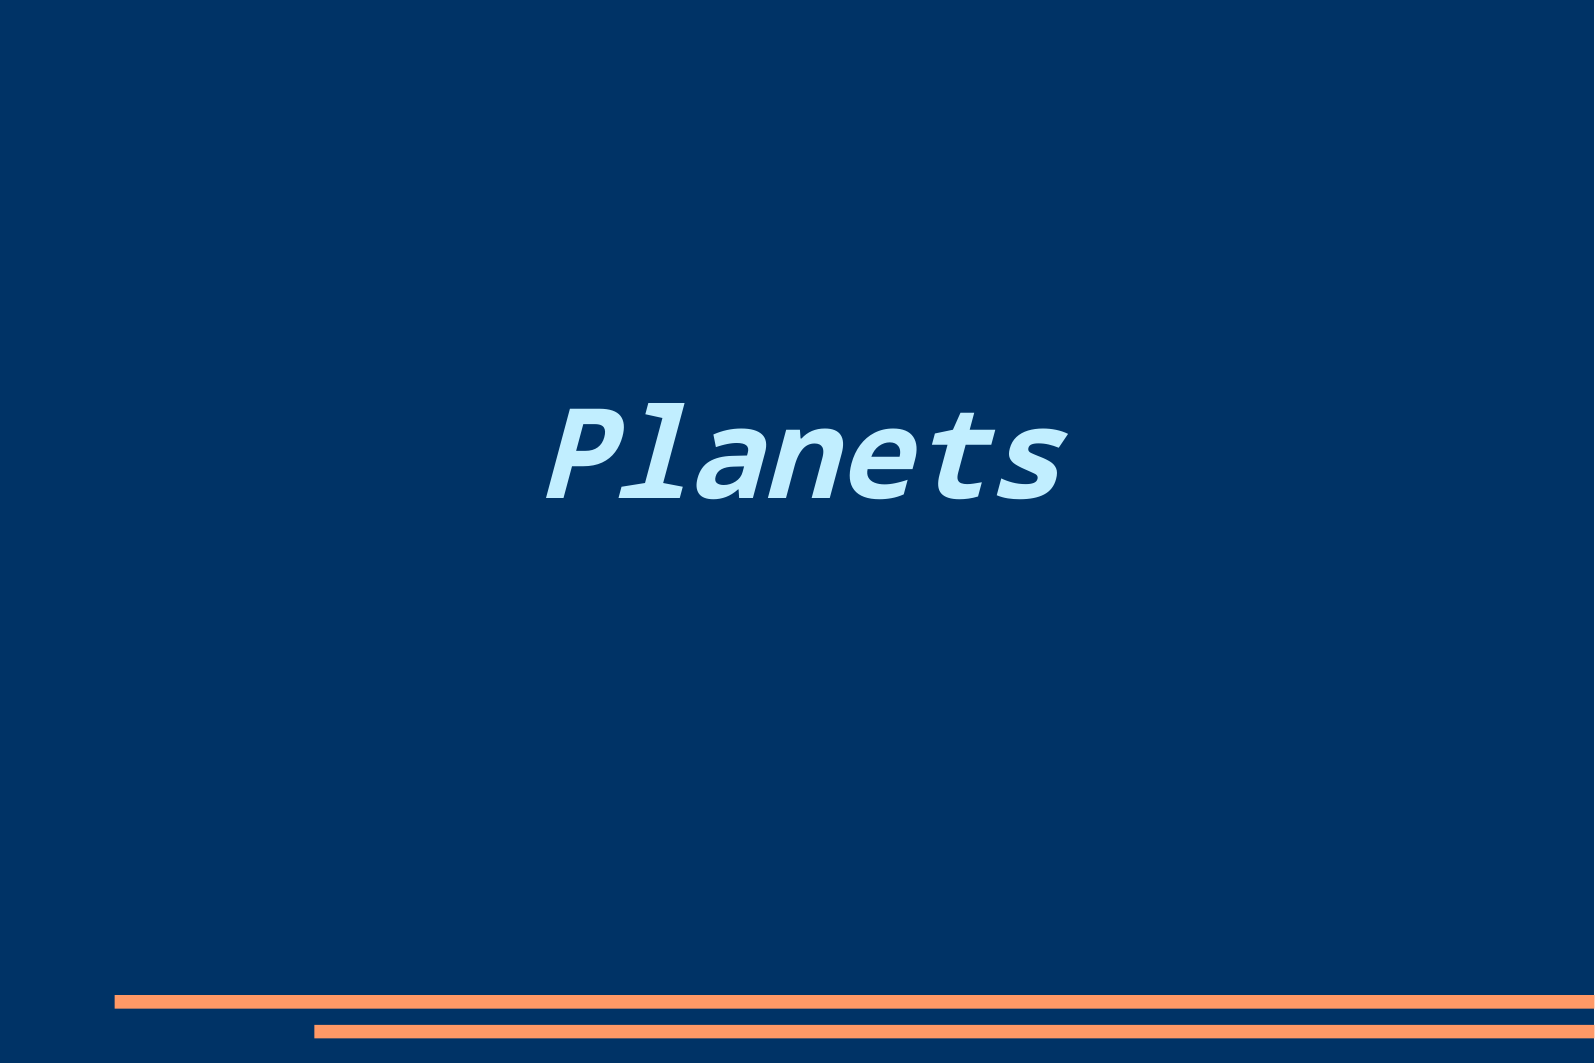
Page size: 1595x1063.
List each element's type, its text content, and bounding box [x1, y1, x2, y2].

title Planets [118, 368, 1480, 532]
